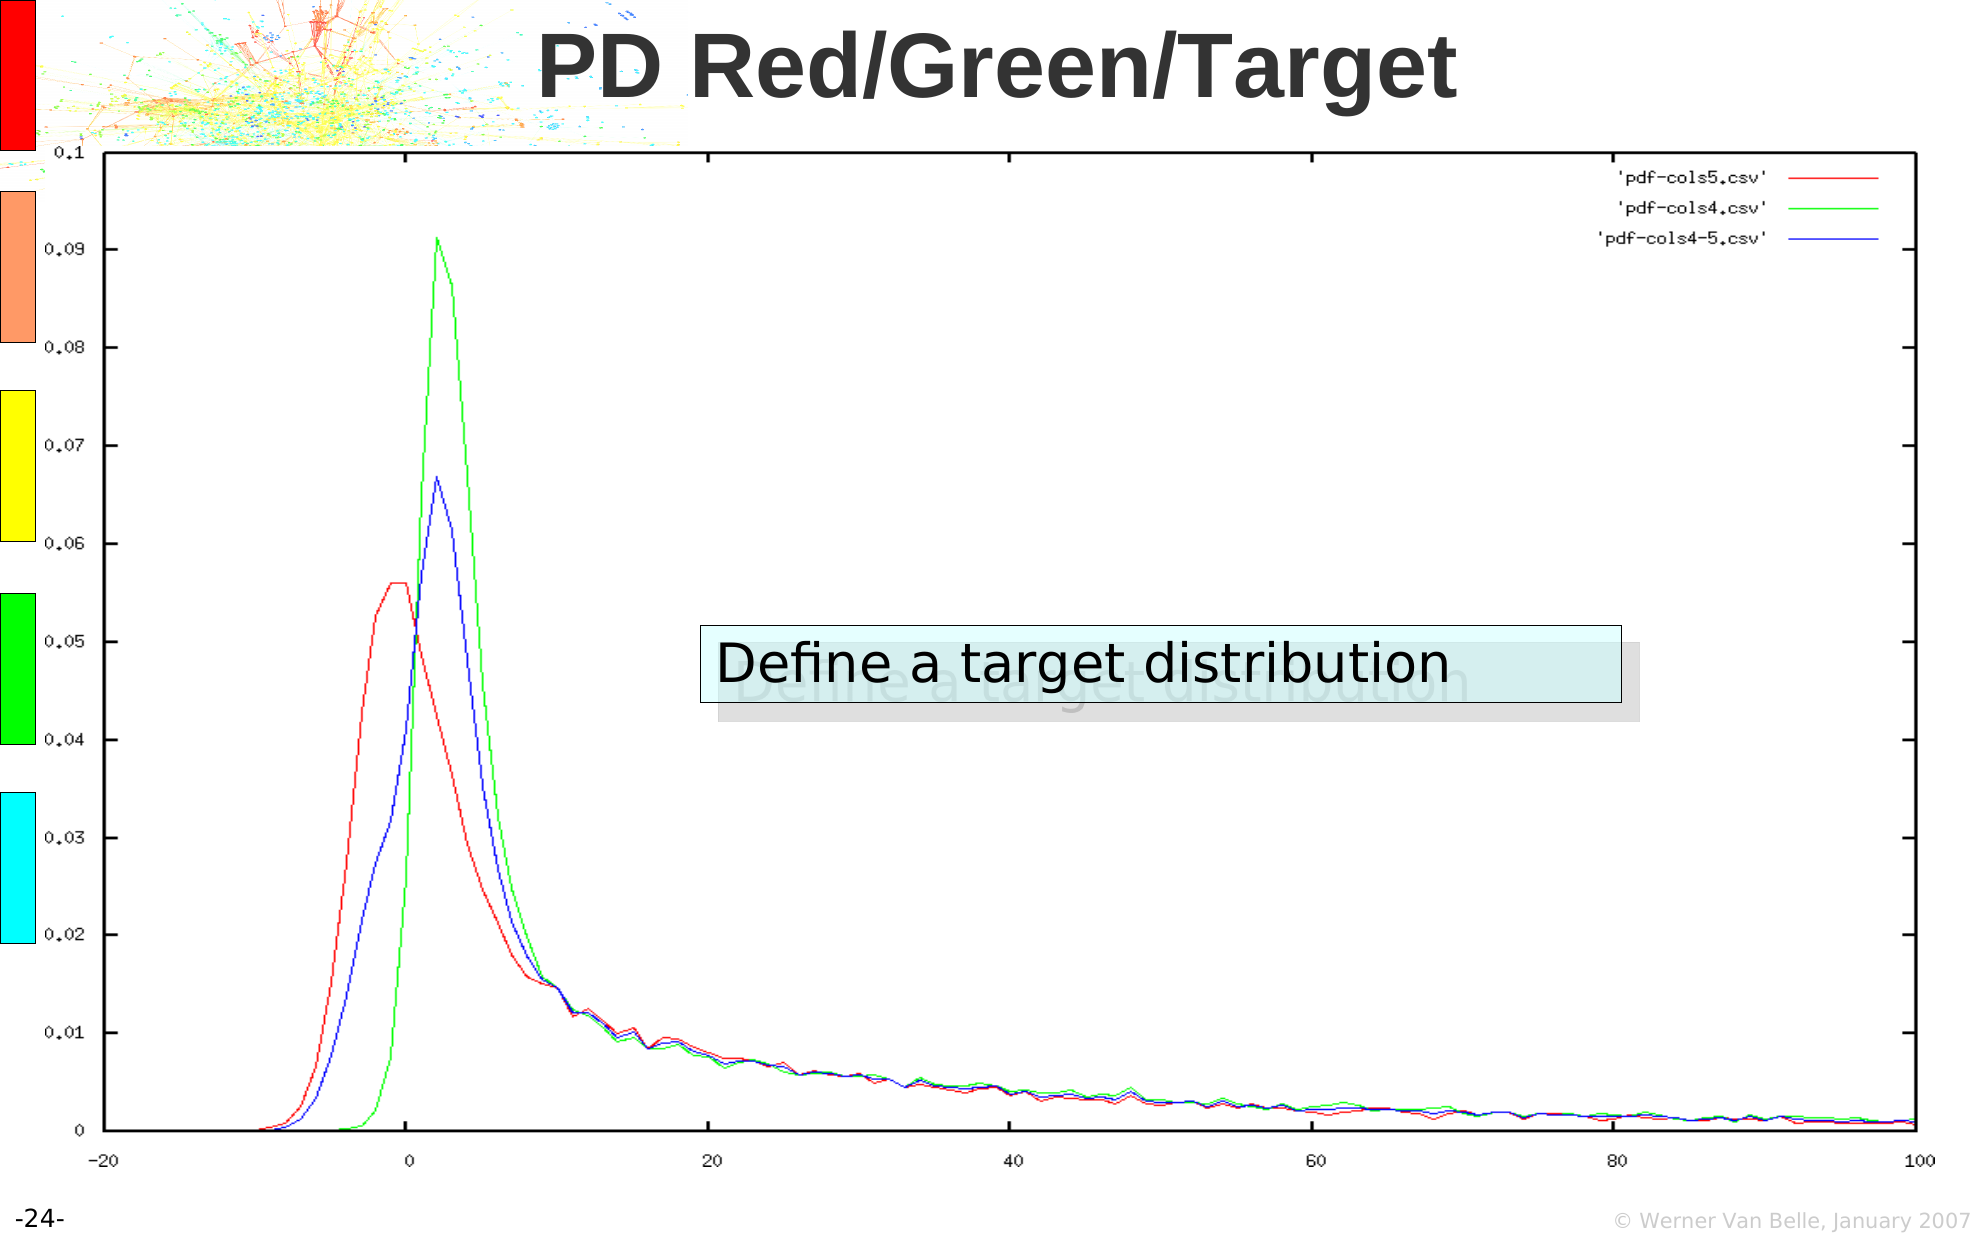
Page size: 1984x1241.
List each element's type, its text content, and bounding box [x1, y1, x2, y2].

title Gene Expression [0, 0, 688, 203]
title PD Red/Green/Target [150, 0, 1845, 133]
text_box Define a target distribution [700, 625, 1622, 703]
picture [45, 146, 1935, 1167]
